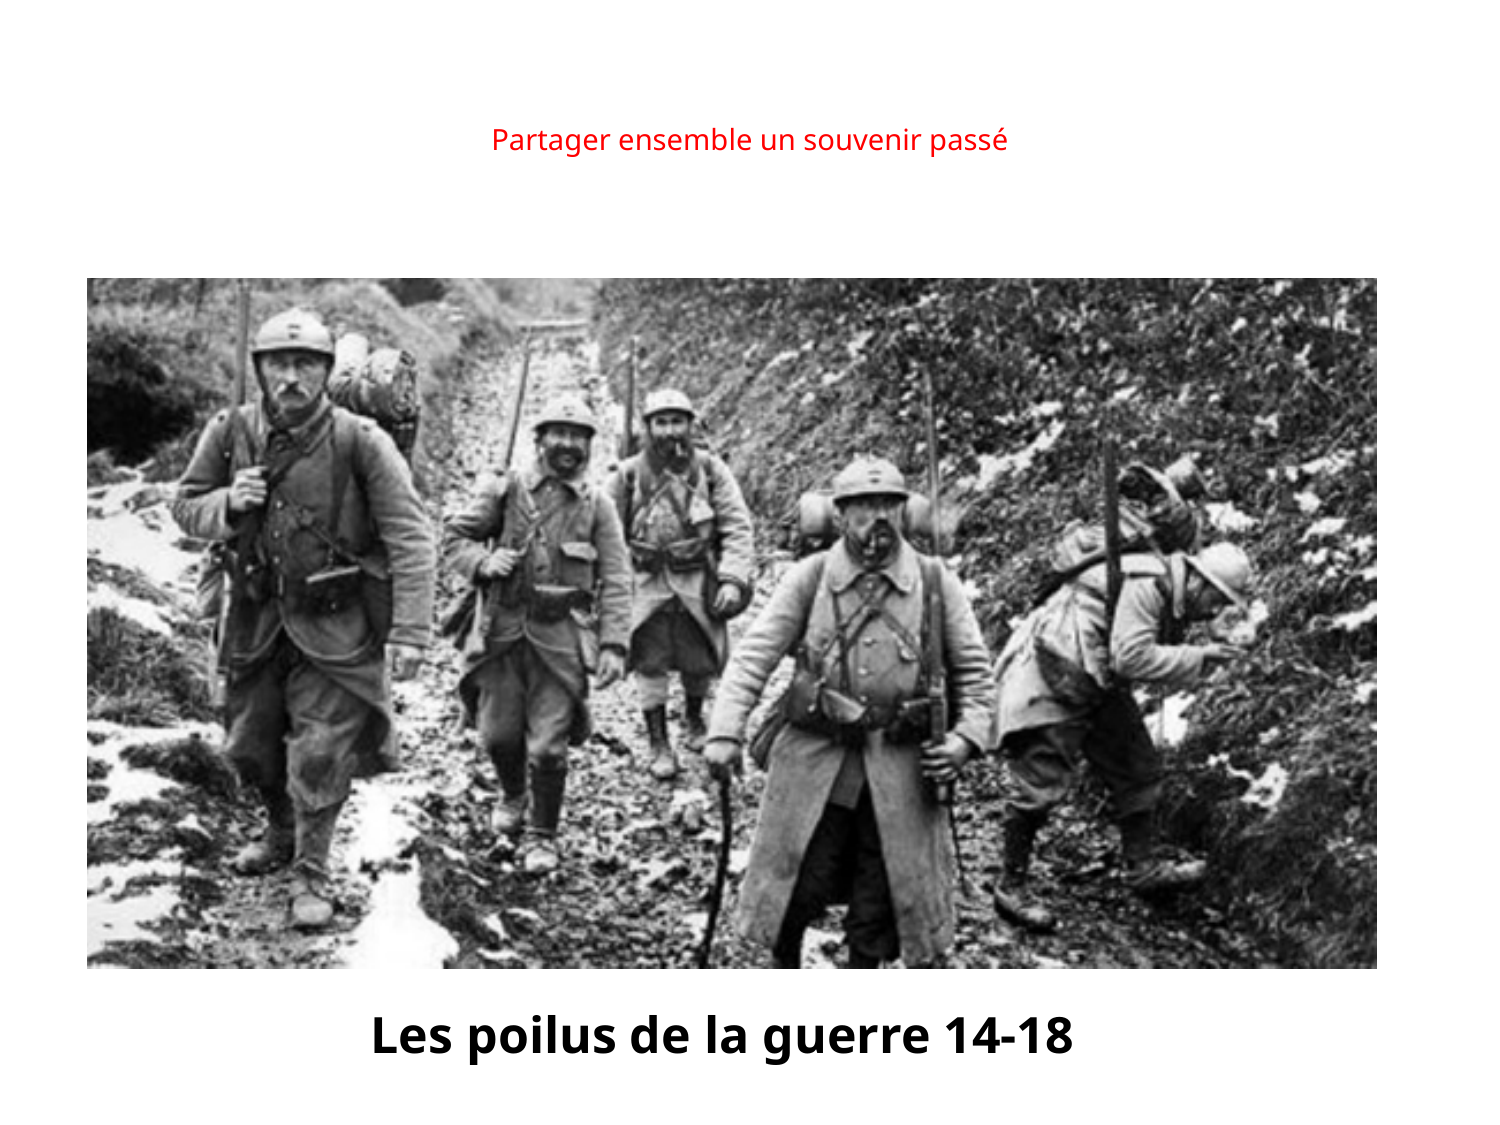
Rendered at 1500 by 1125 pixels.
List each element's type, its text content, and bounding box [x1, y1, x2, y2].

picture [87, 278, 1377, 970]
title Partager ensemble un souvenir passé [75, 45, 1426, 233]
text_box Les poilus de la guerre 14-18 [307, 996, 1138, 1072]
